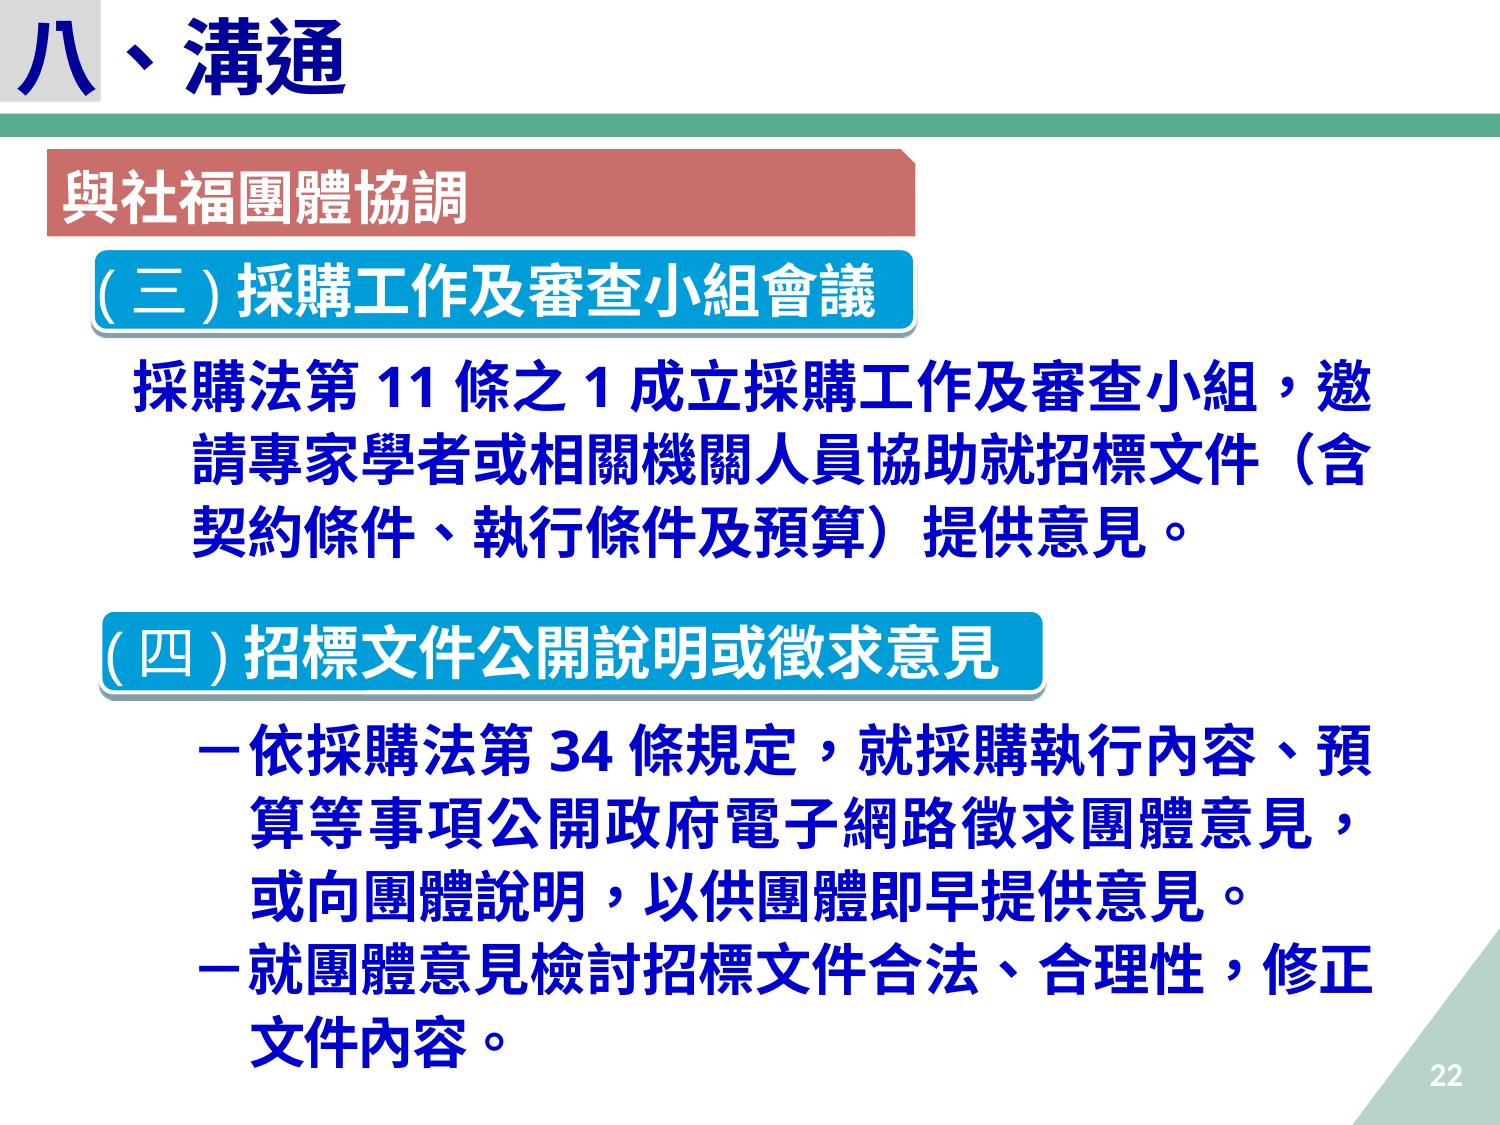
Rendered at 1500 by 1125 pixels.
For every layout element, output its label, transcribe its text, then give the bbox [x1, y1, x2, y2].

text_box 採購法第11條之1成立採購工作及審查小組，邀請專家學者或相關機關人員協助就招標文件（含契約條件、執行條件及預算）提供意見。 －依採購法第34條規定，就採購執行內容、預算等事項公開政府電子網路徵求團體意見，或向團體說明，以供團體即早提供意見。 －就團體意見檢討招標文件合法、合理性，修正文件內容。 [0, 265, 1388, 1125]
text_box 與社福團體協調 [47, 149, 916, 237]
text_box 八、溝通 [0, 0, 1465, 113]
text_box (三)採購工作及審查小組會議 [92, 248, 916, 331]
text_box [0, 113, 1500, 138]
slide_number <編號> [1388, 1042, 1478, 1103]
text_box [1388, 927, 1500, 1125]
text_box (四)招標文件公開說明或徵求意見 [100, 609, 1045, 693]
